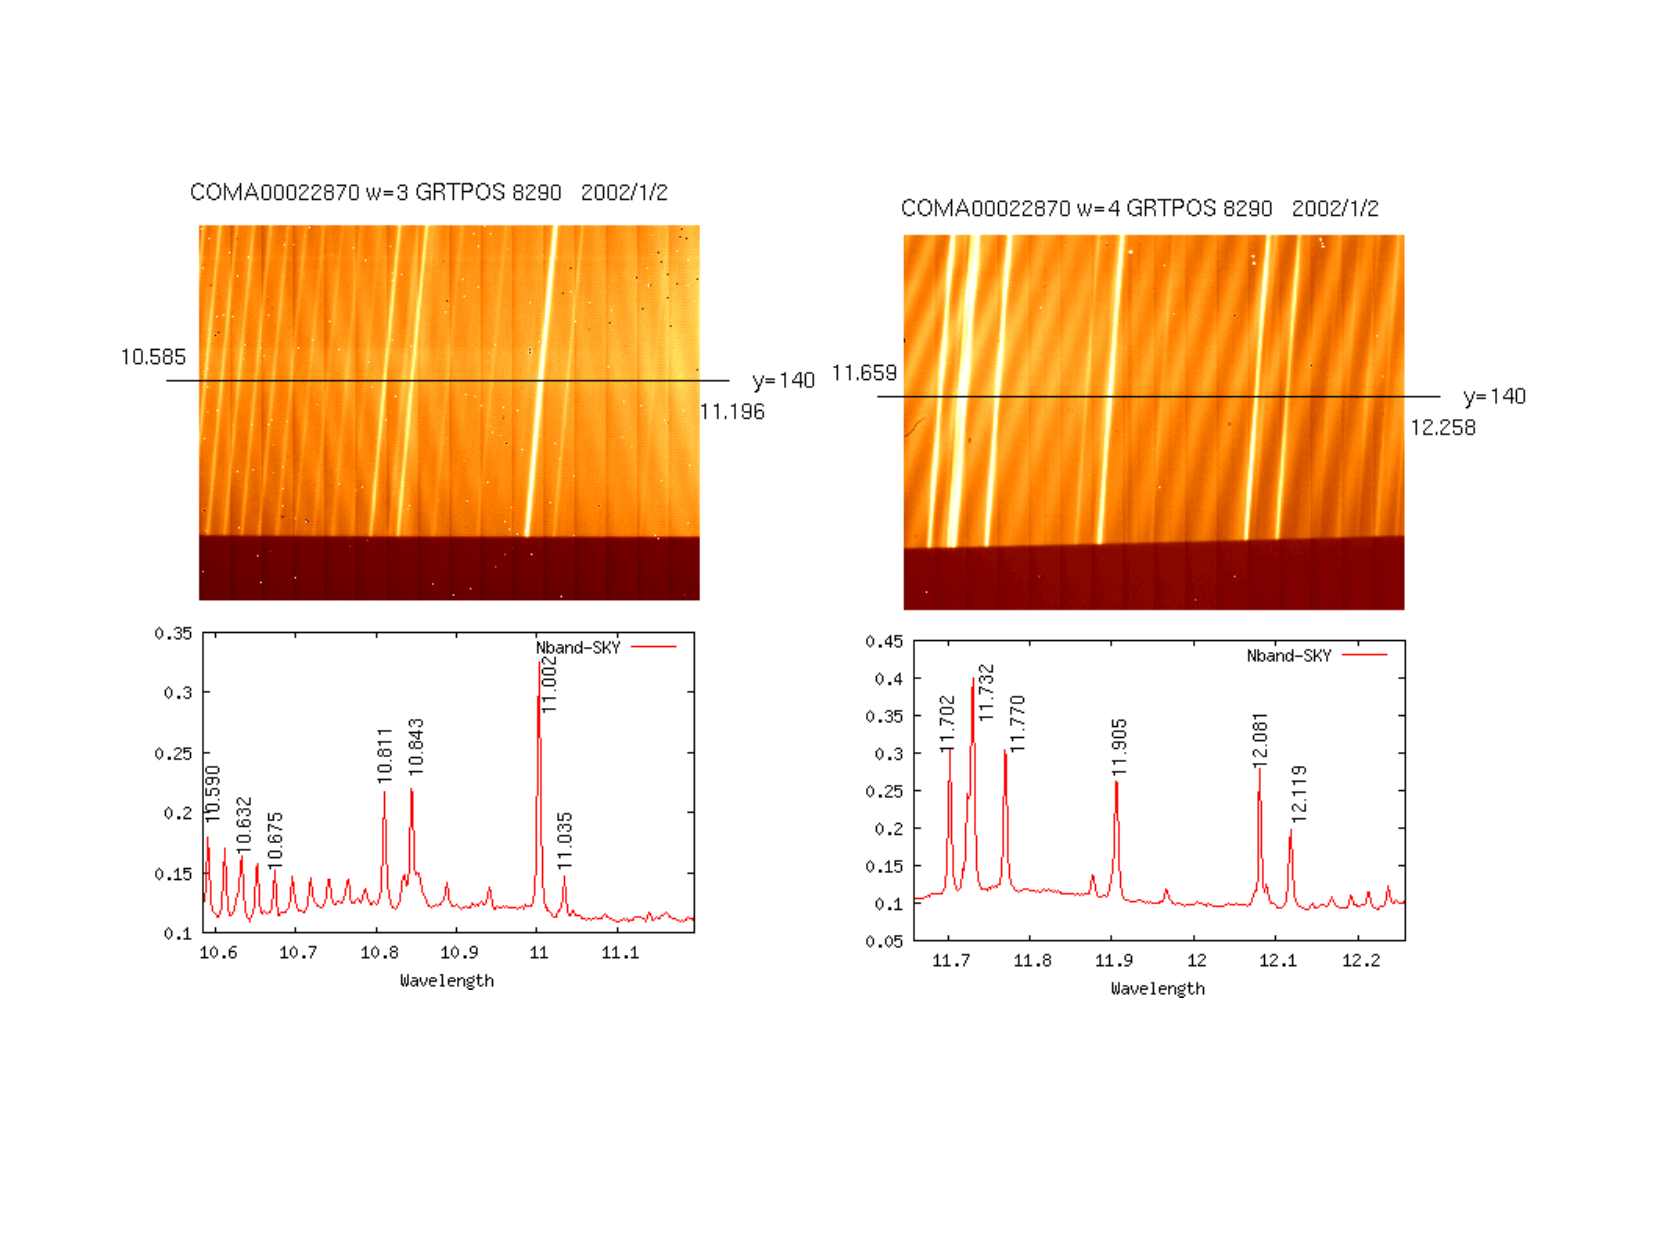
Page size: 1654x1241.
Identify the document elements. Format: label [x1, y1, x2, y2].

picture [829, 193, 1530, 999]
picture [118, 177, 819, 990]
